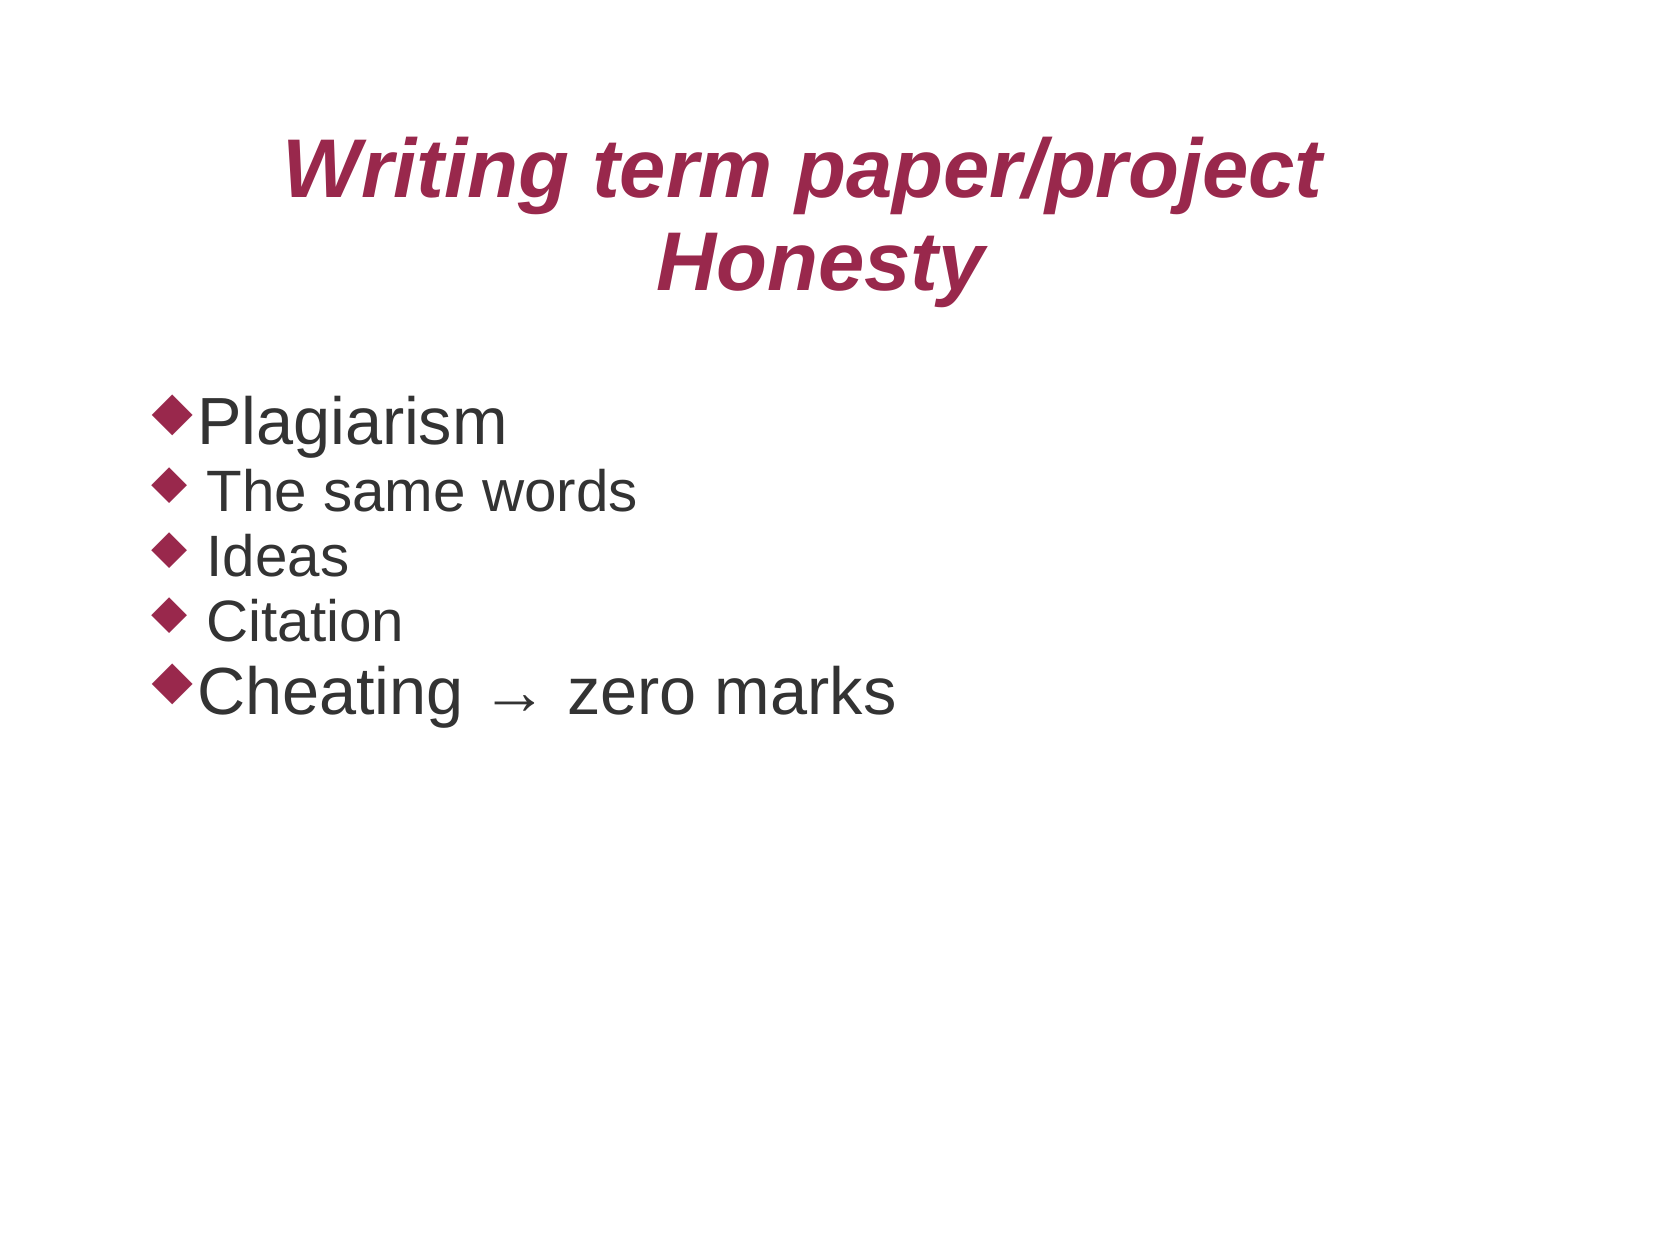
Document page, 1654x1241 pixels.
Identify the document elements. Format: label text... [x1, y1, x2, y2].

list Plagiarism The same words Ideas Citation Cheating → zero marks [147, 383, 1529, 1166]
title Writing term paper/project Honesty [118, 111, 1489, 319]
